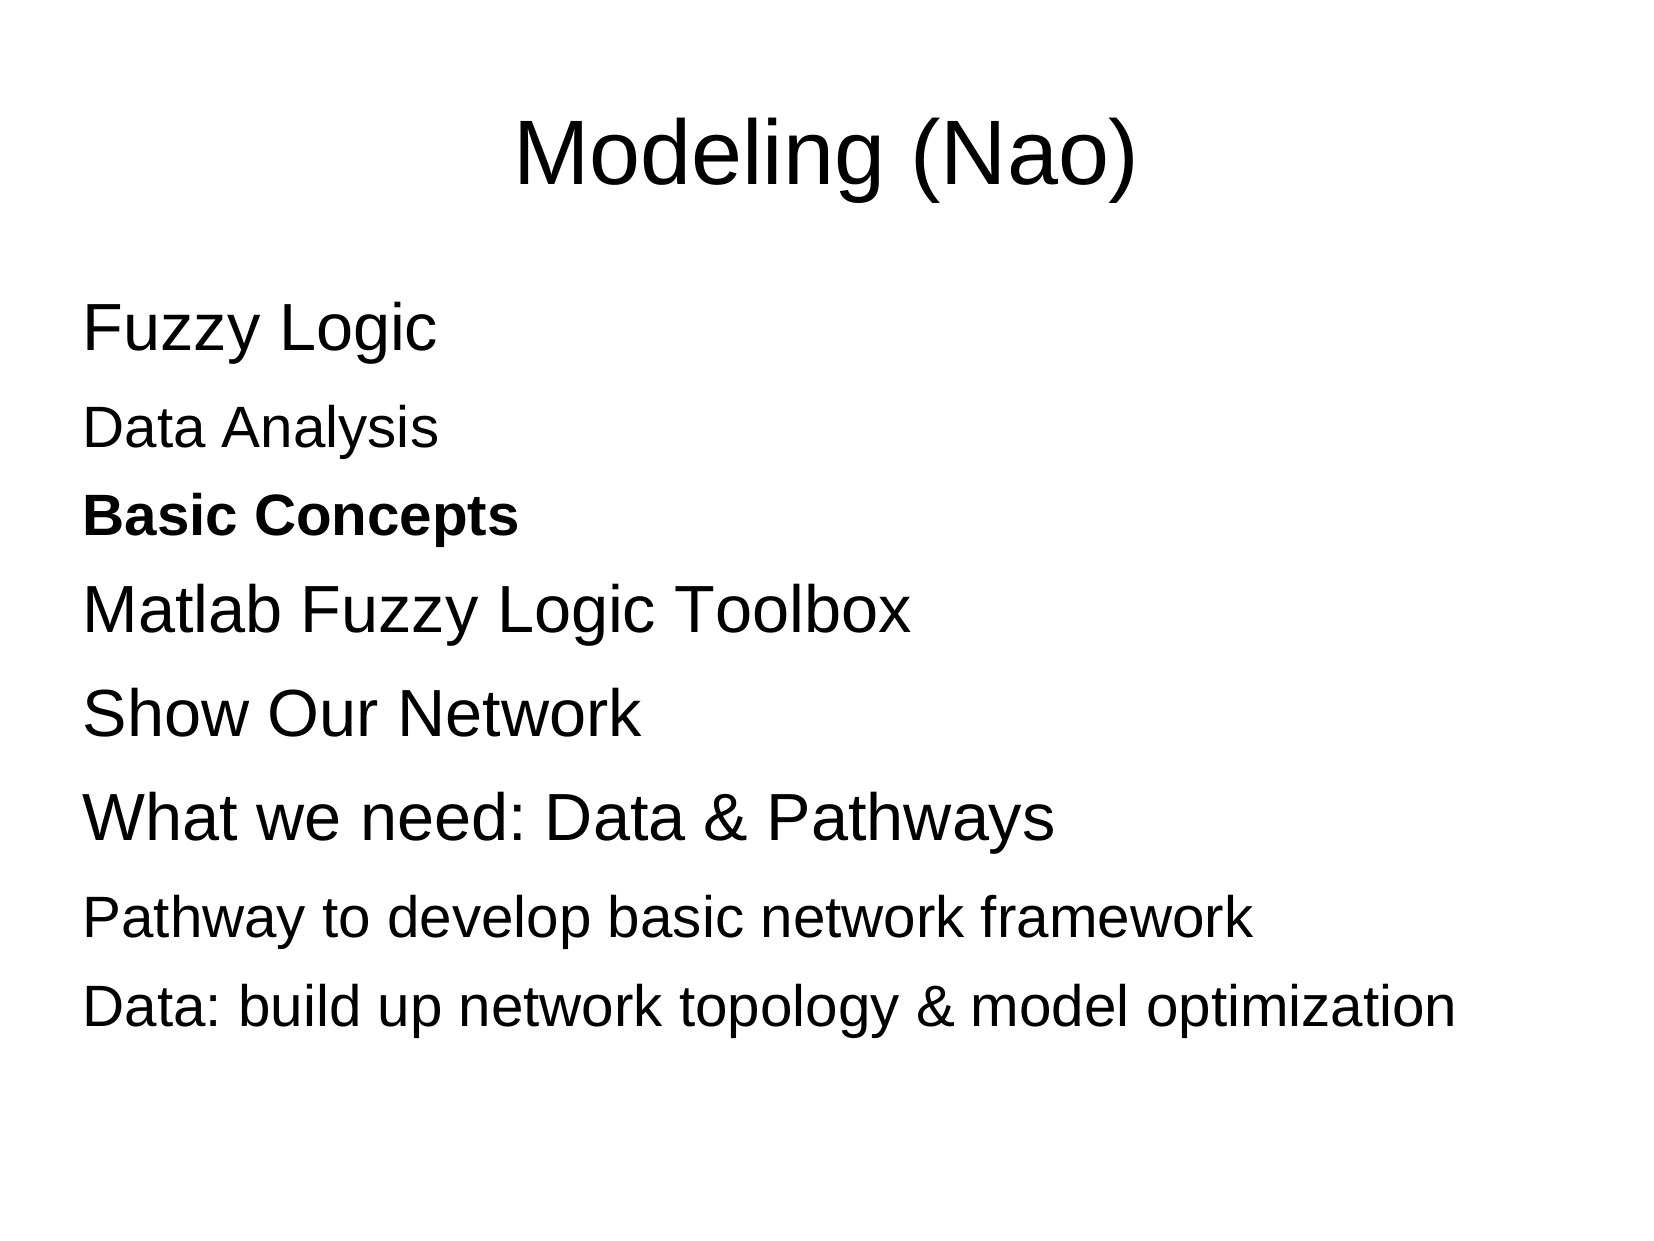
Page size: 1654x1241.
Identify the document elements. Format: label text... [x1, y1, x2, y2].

title Modeling (Nao) [82, 49, 1571, 257]
list Fuzzy Logic Data Analysis Basic Concepts Matlab Fuzzy Logic Toolbox Show Our Network What we need: Data & Pathways Pathway to develop basic network framework Data: build up network topology & model optimization [82, 290, 1571, 1109]
